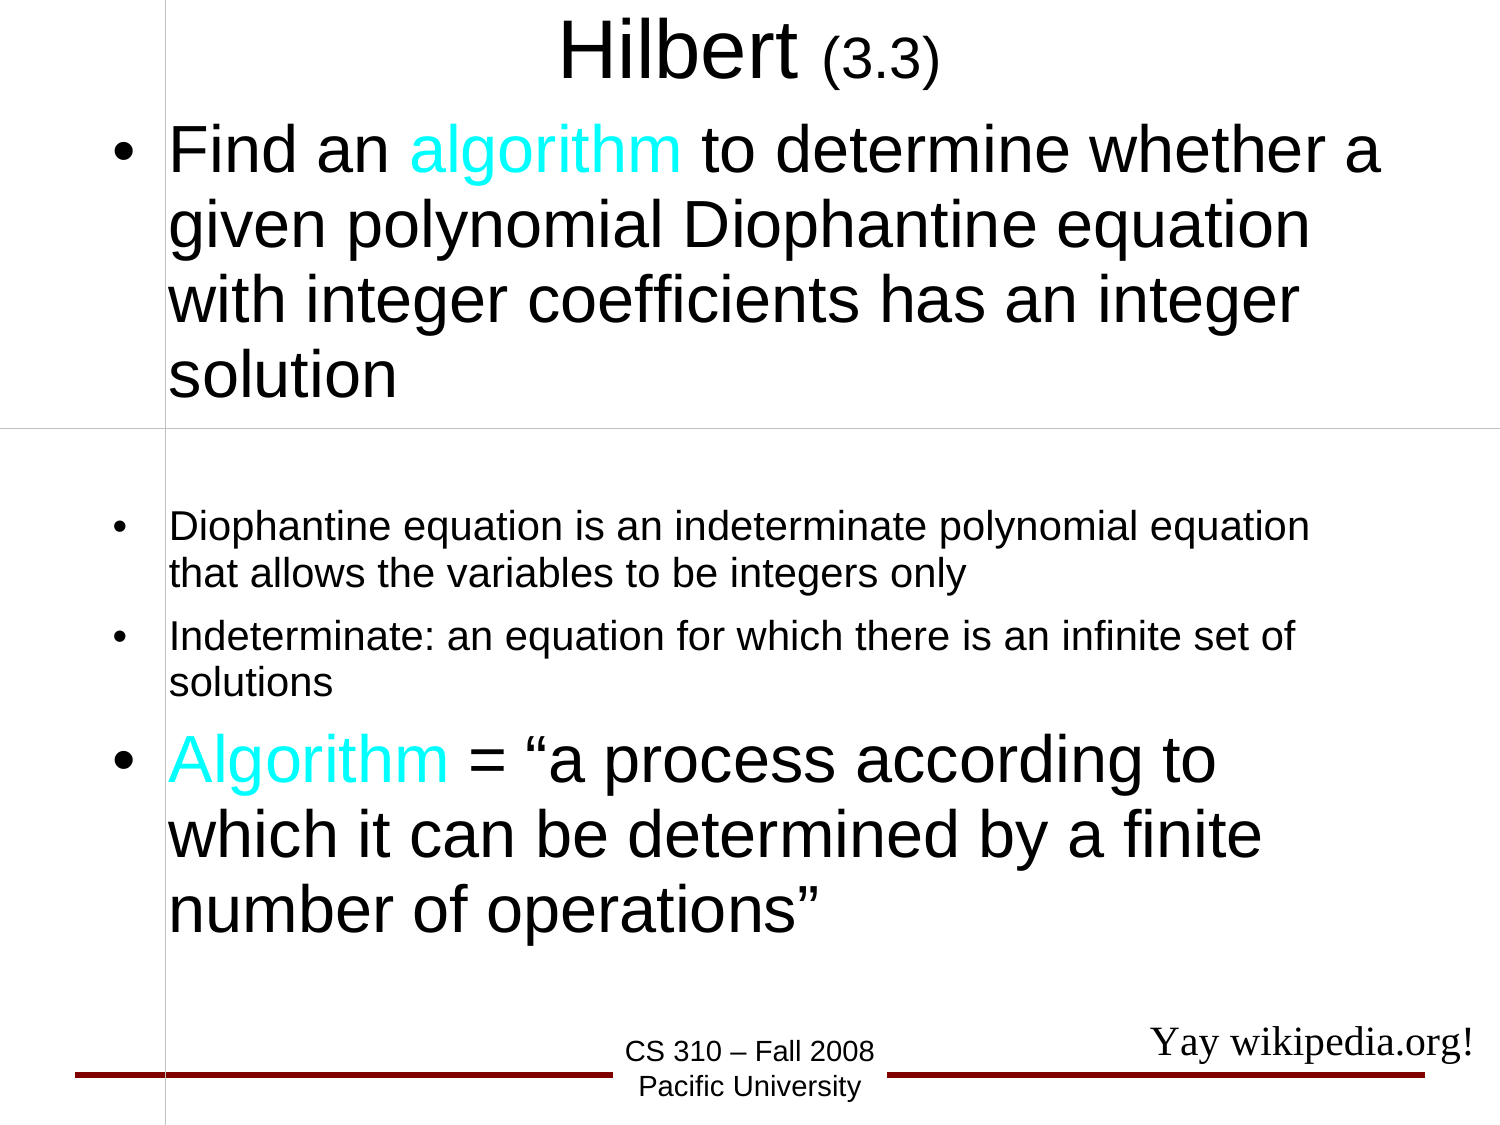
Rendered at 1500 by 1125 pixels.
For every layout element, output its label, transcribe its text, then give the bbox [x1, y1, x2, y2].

text_box Yay wikipedia.org! [1135, 1005, 1491, 1071]
list Find an algorithm to determine whether a given polynomial Diophantine equation with integer coefficients has an integer solution Diophantine equation is an indeterminate polynomial equation that allows the variables to be integers only Indeterminate: an equation for which there is an infinite set of solutions Algorithm = “a process according to which it can be determined by a finite number of operations” [112, 112, 1388, 1008]
title Hilbert (3.3) [112, 0, 1388, 101]
